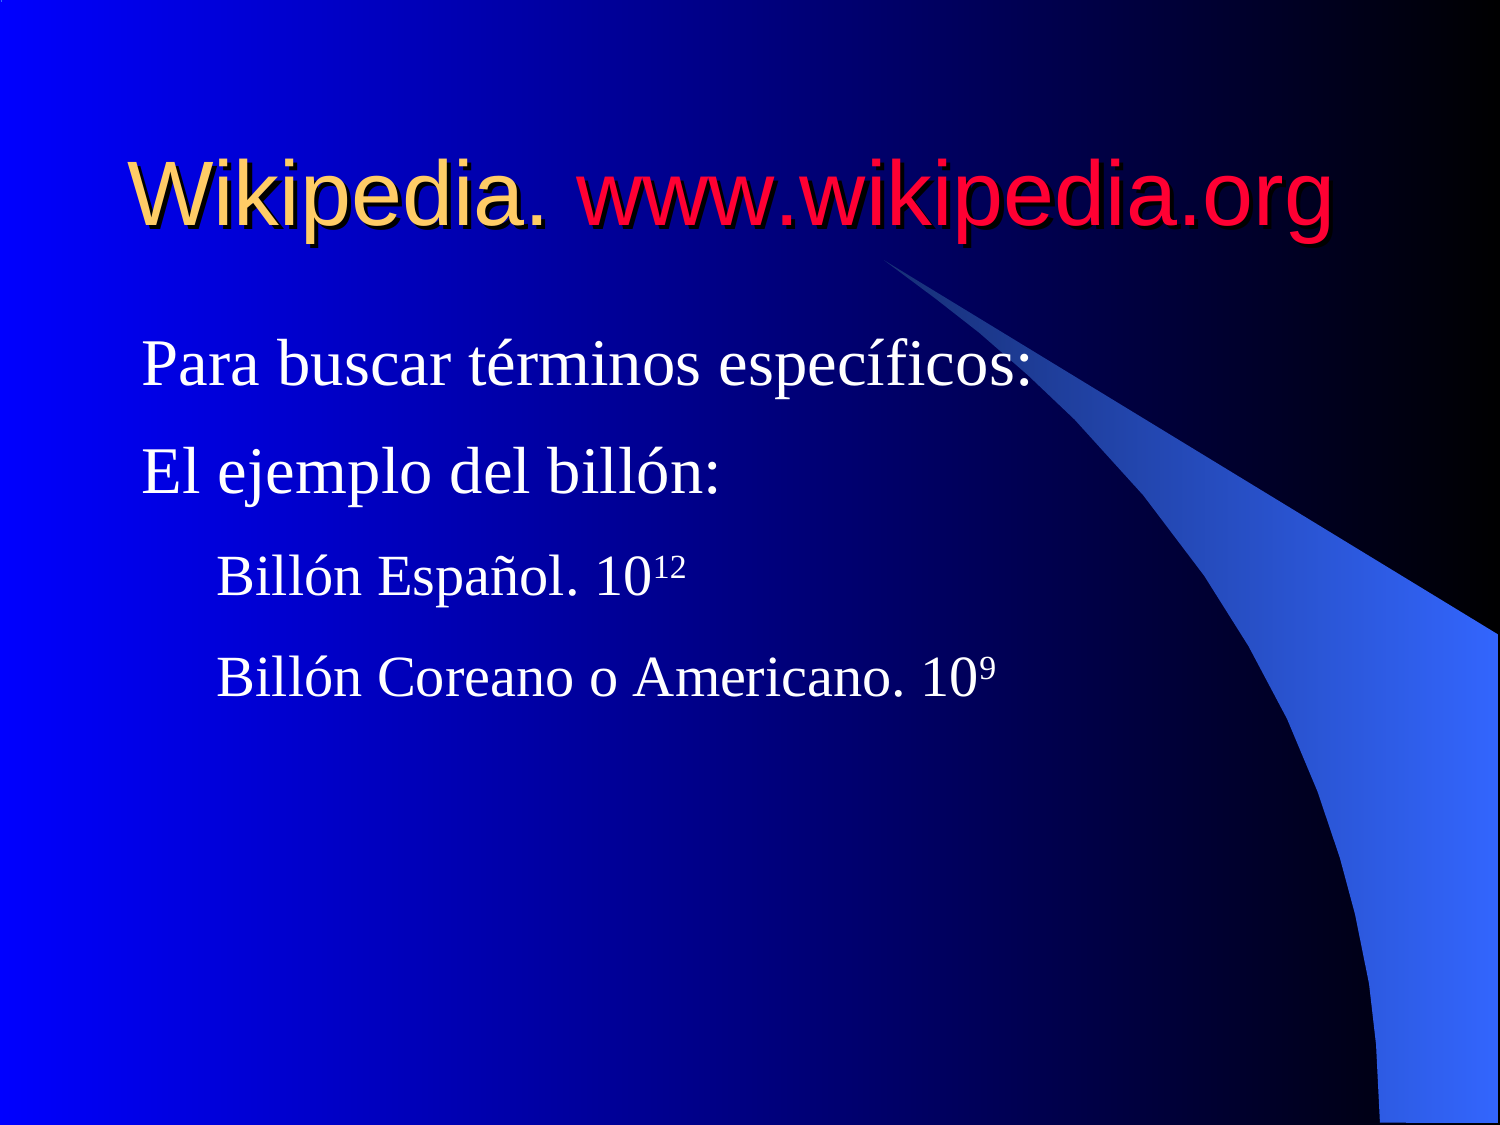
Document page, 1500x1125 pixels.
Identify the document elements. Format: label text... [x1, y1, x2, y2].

list Para buscar términos específicos: El ejemplo del billón: Billón Español. 1012 Billón Coreano o Americano. 109 [111, 324, 1387, 1001]
title Wikipedia. www.wikipedia.org [111, 99, 1438, 288]
